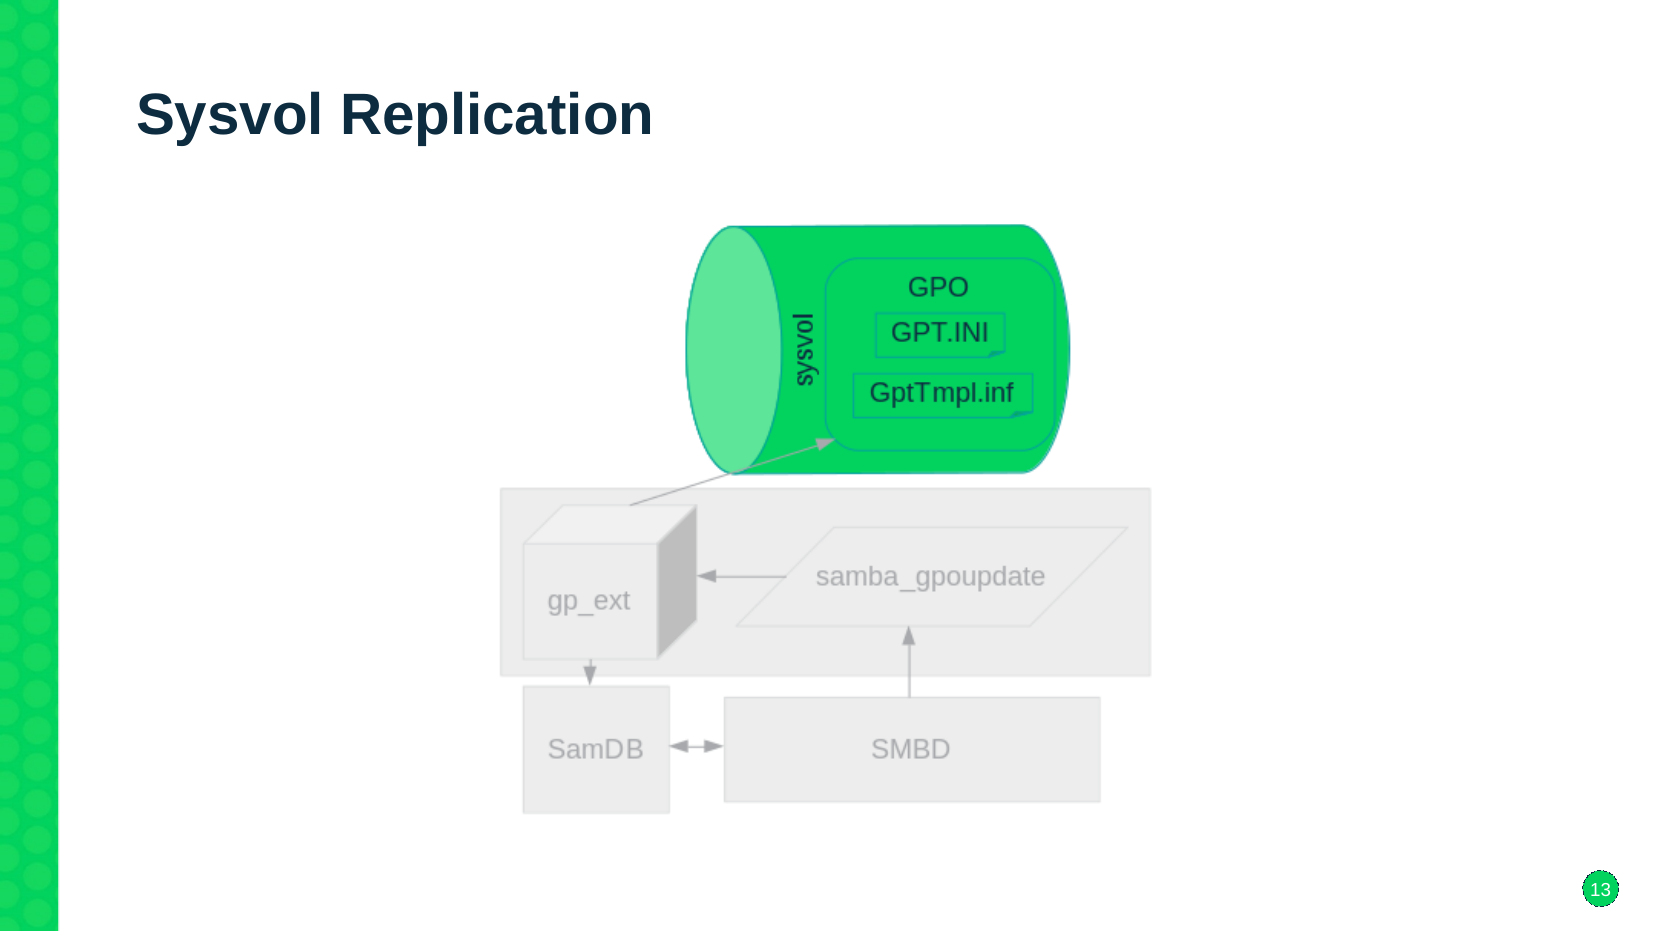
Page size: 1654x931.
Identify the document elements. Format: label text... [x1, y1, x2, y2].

picture [491, 217, 1161, 825]
title Sysvol Replication [121, 37, 1531, 193]
picture [0, 0, 76, 931]
